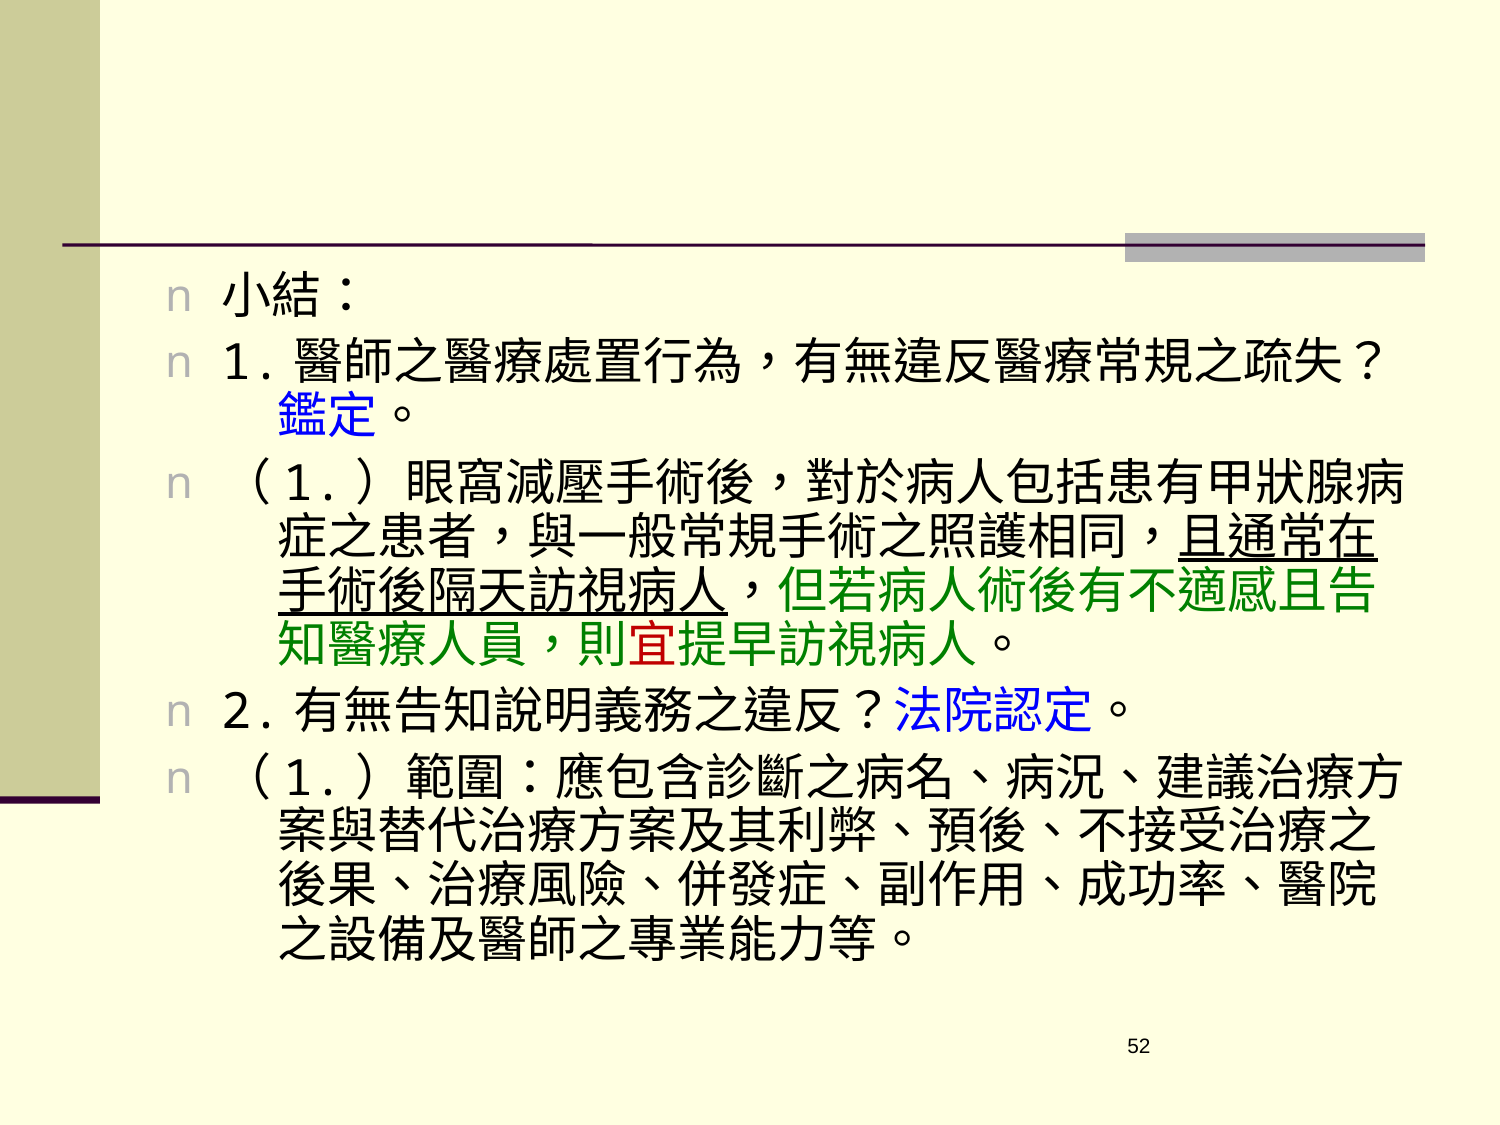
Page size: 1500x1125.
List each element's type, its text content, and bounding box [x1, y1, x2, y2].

list 小結： 1.醫師之醫療處置行為，有無違反醫療常規之疏失？鑑定。 （1.）眼窩減壓手術後，對於病人包括患有甲狀腺病症之患者，與一般常規手術之照護相同，且通常在手術後隔天訪視病人，但若病人術後有不適感且告知醫療人員，則宜提早訪視病人。 2.有無告知說明義務之違反？法院認定。 （1.）範圍：應包含診斷之病名、病況、建議治療方案與替代治療方案及其利弊、預後、不接受治療之後果、治療風險、併發症、副作用、成功率、醫院之設備及醫師之專業能力等。 [150, 262, 1426, 1006]
text_box [1112, 1025, 1426, 1101]
